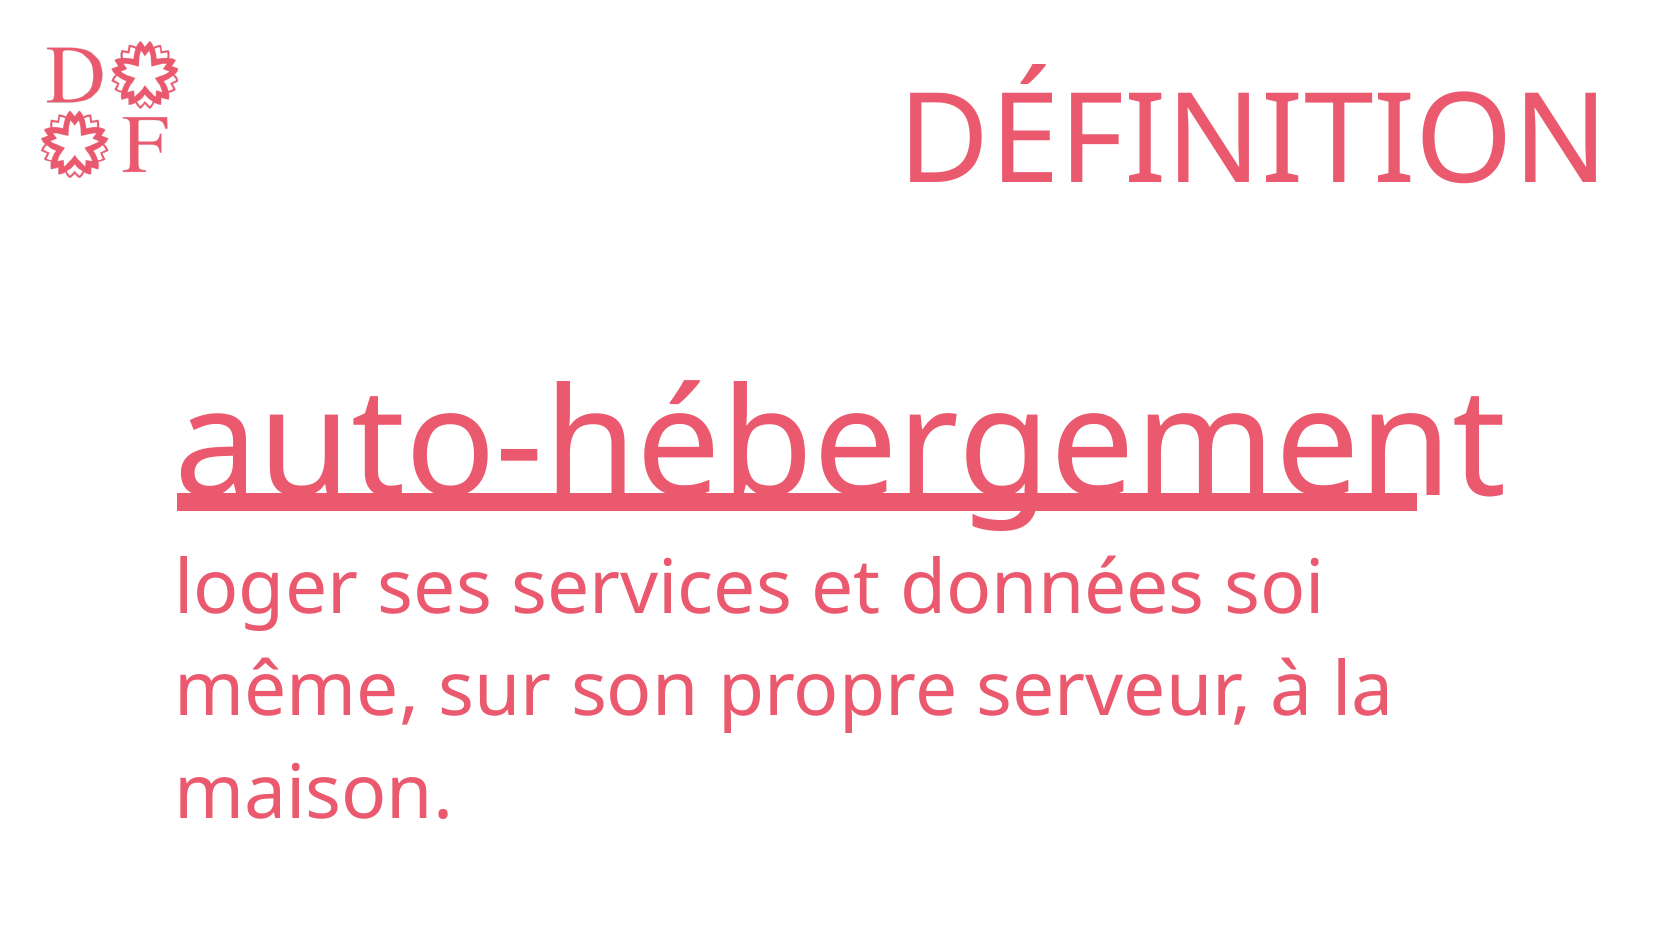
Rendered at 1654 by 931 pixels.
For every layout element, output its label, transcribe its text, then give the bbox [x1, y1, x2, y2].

picture [41, 41, 178, 178]
text_box DÉFINITION [147, 41, 1625, 189]
text_box auto-hébergement [159, 328, 1565, 502]
text_box loger ses services et données soi même, sur son propre serveur, à la maison. [159, 526, 1489, 779]
